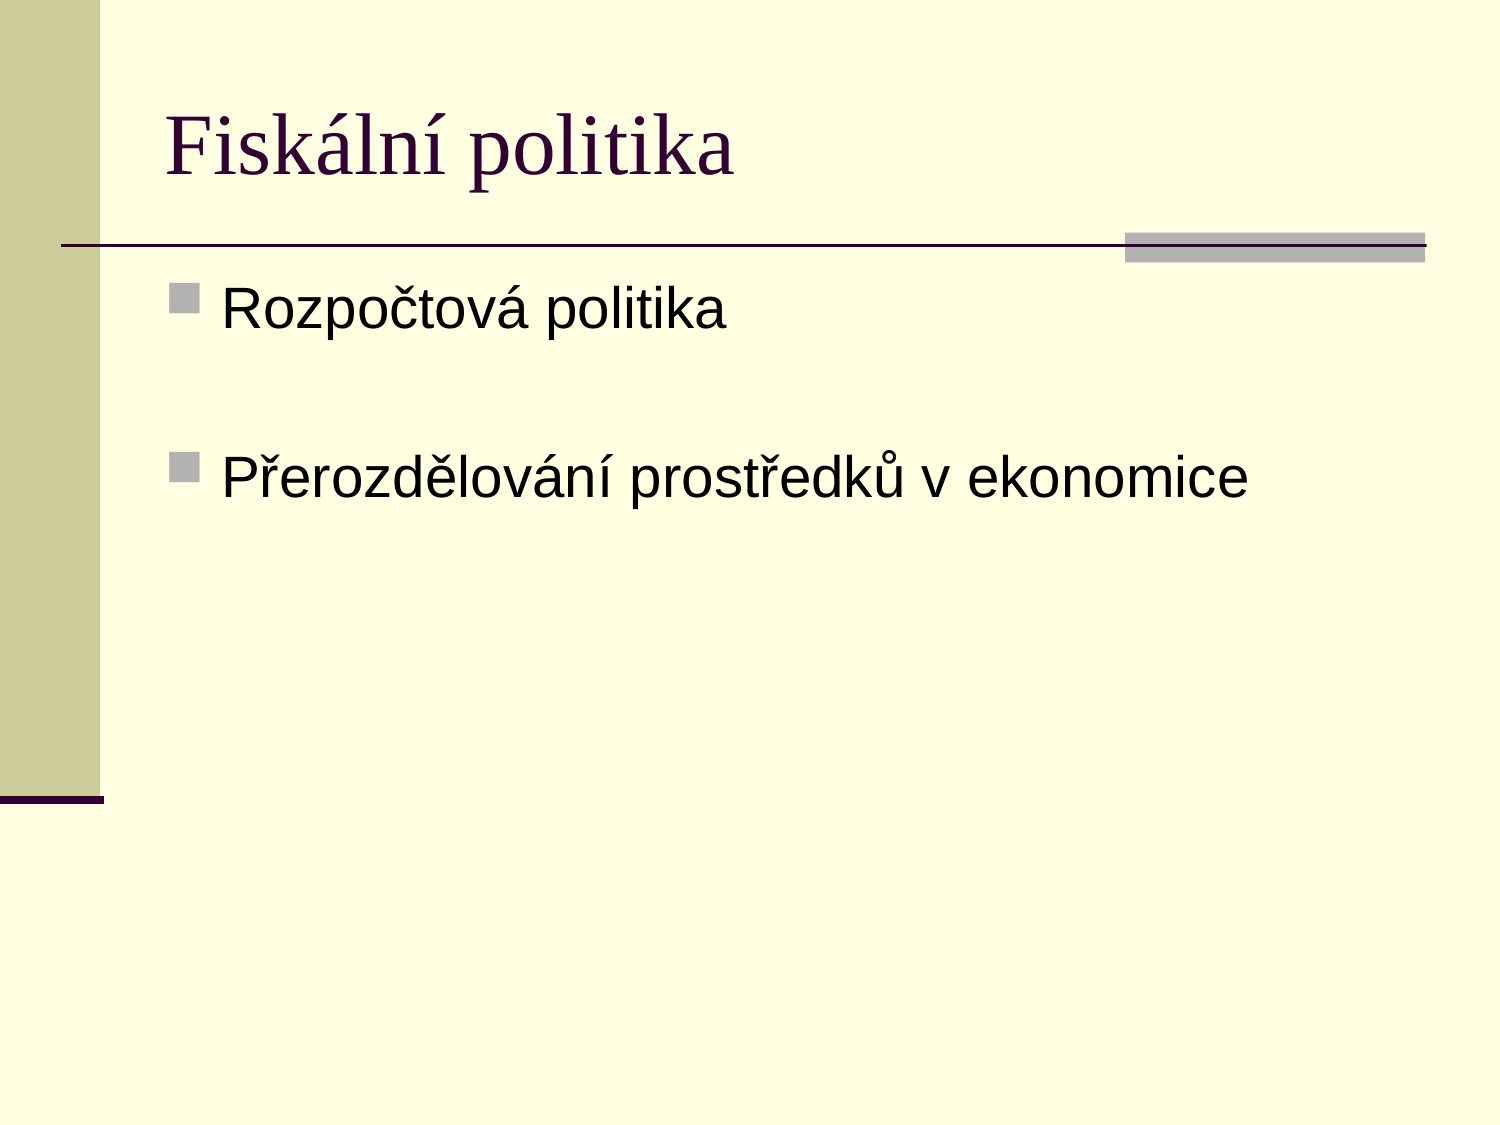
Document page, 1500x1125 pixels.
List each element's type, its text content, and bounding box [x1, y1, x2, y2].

title Fiskální politika [150, 45, 1426, 234]
list Rozpočtová politika Přerozdělování prostředků v ekonomice [150, 262, 1426, 1006]
